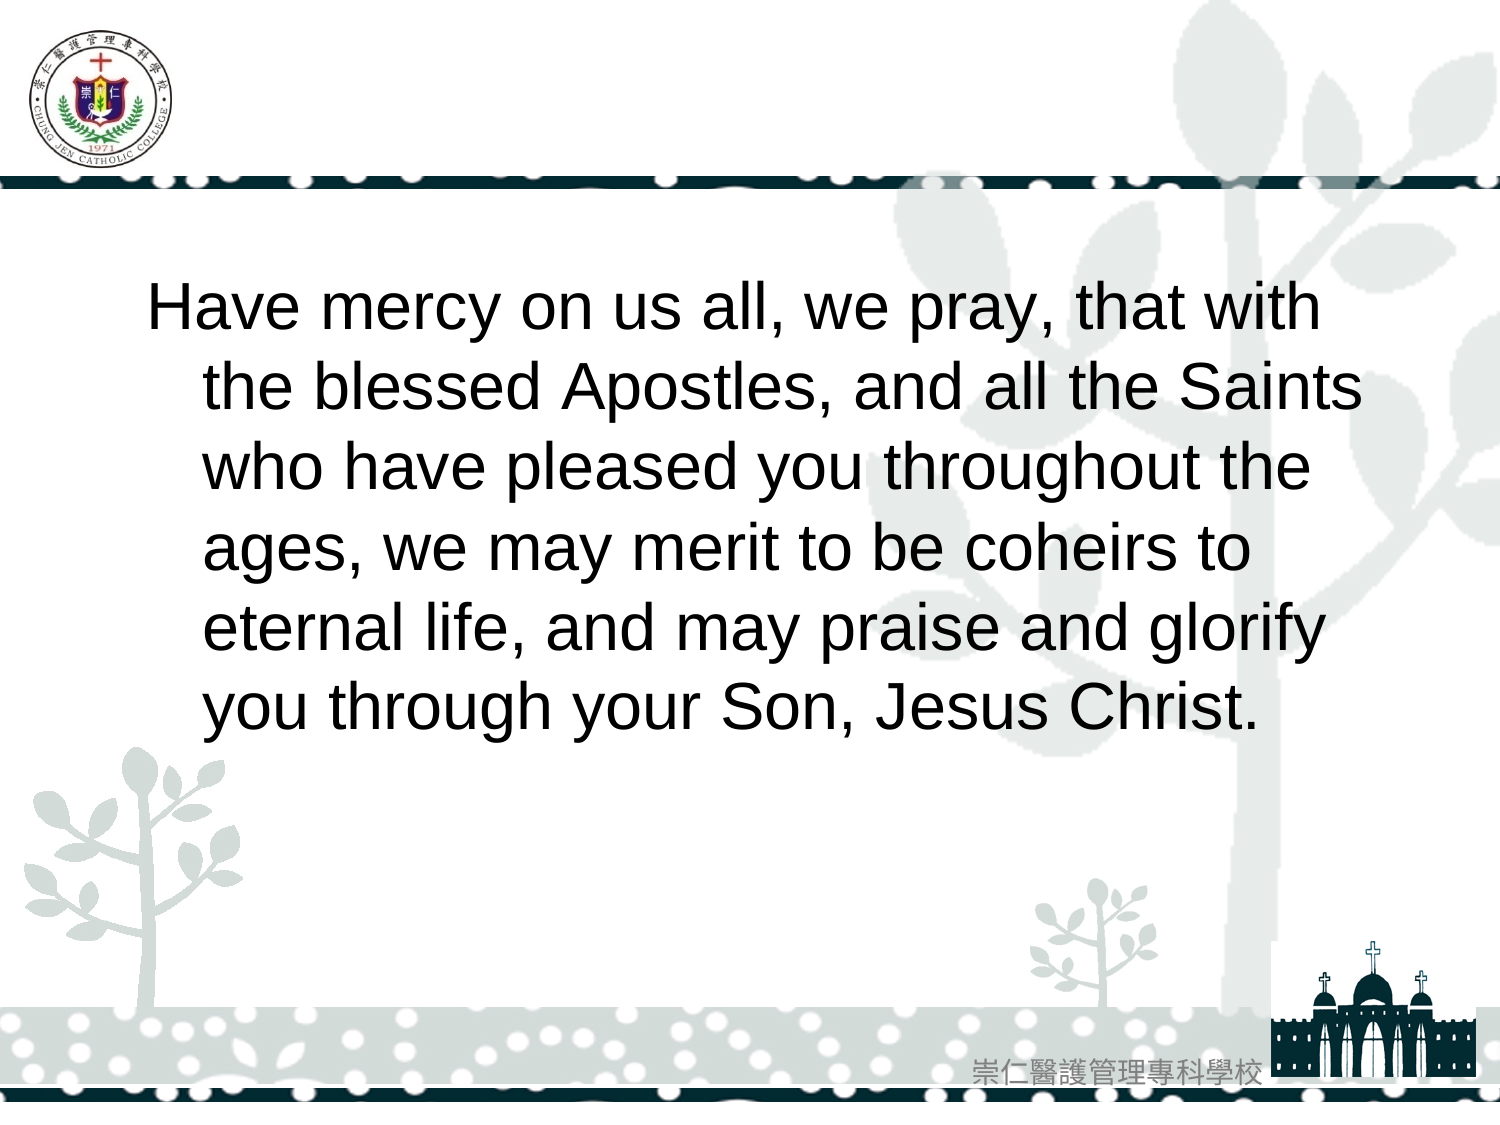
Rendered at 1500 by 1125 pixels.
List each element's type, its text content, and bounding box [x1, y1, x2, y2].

list Have mercy on us all, we pray, that with the blessed Apostles, and all the Saints who have pleased you throughout the ages, we may merit to be coheirs to eternal life, and may praise and glorify you through your Son, Jesus Christ. [75, 255, 1426, 1005]
text_box 崇仁醫護管理專科學校 [879, 1046, 1355, 1125]
